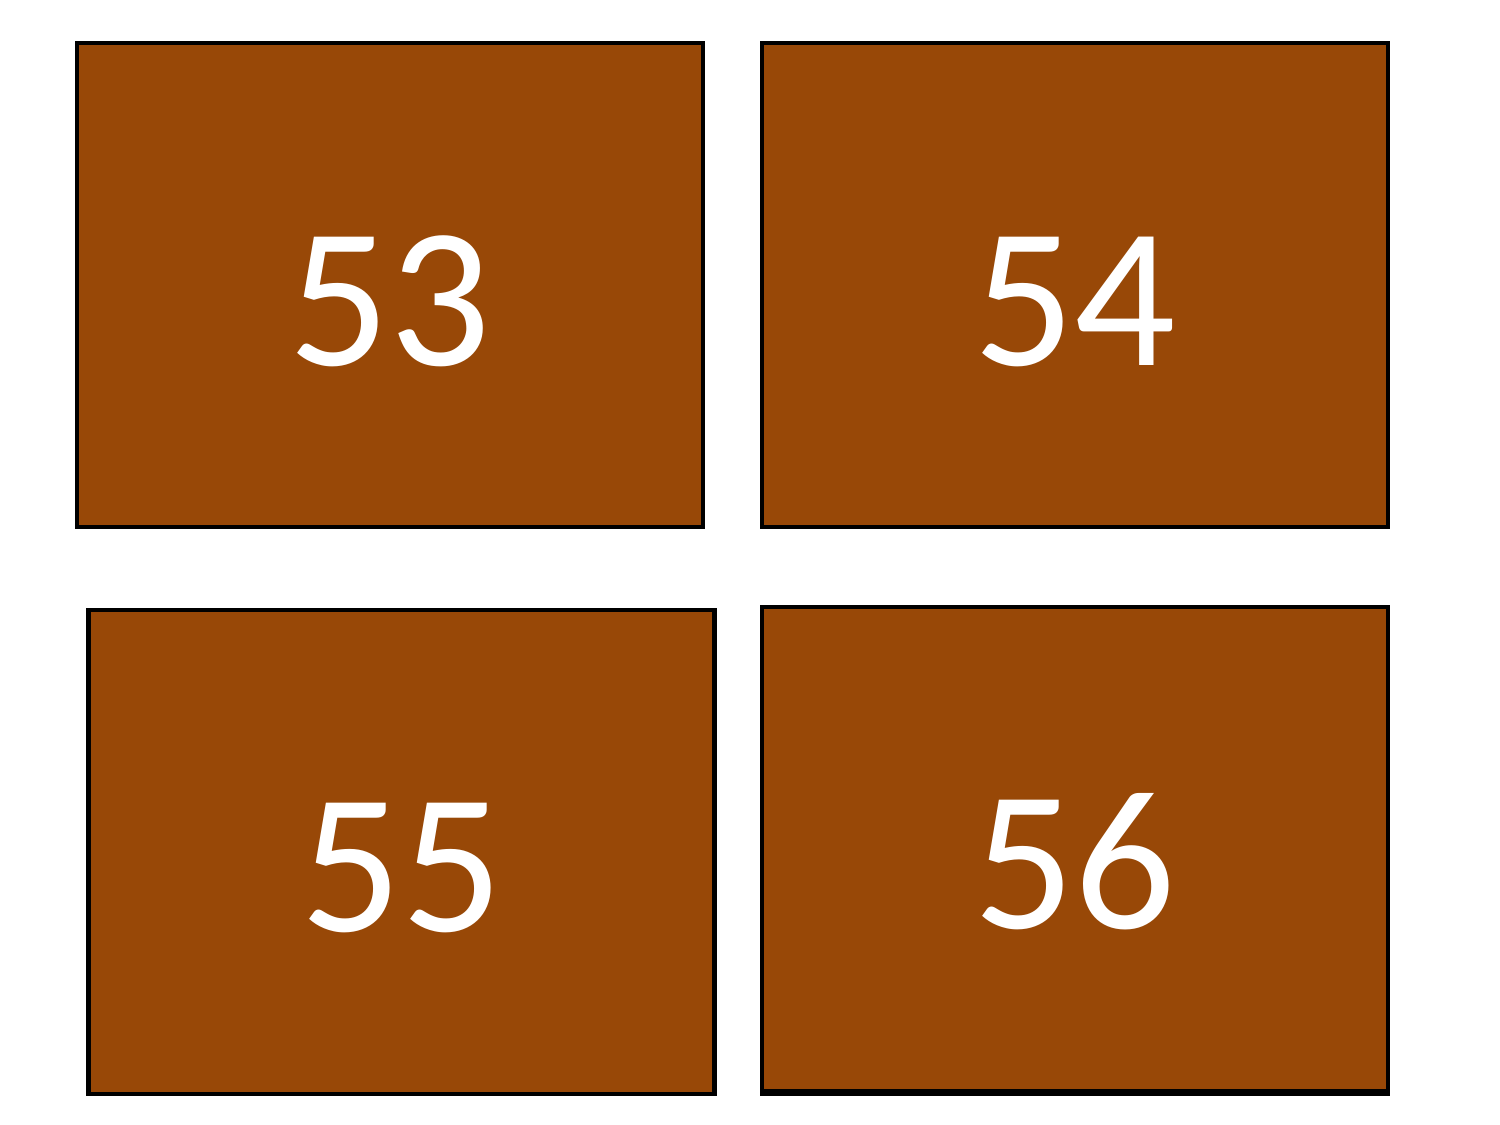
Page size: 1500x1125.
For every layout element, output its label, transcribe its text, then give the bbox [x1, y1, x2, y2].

text_box 54 [761, 42, 1388, 528]
text_box 53 [76, 42, 703, 528]
text_box 56 [761, 606, 1388, 1092]
text_box 55 [88, 609, 715, 1094]
